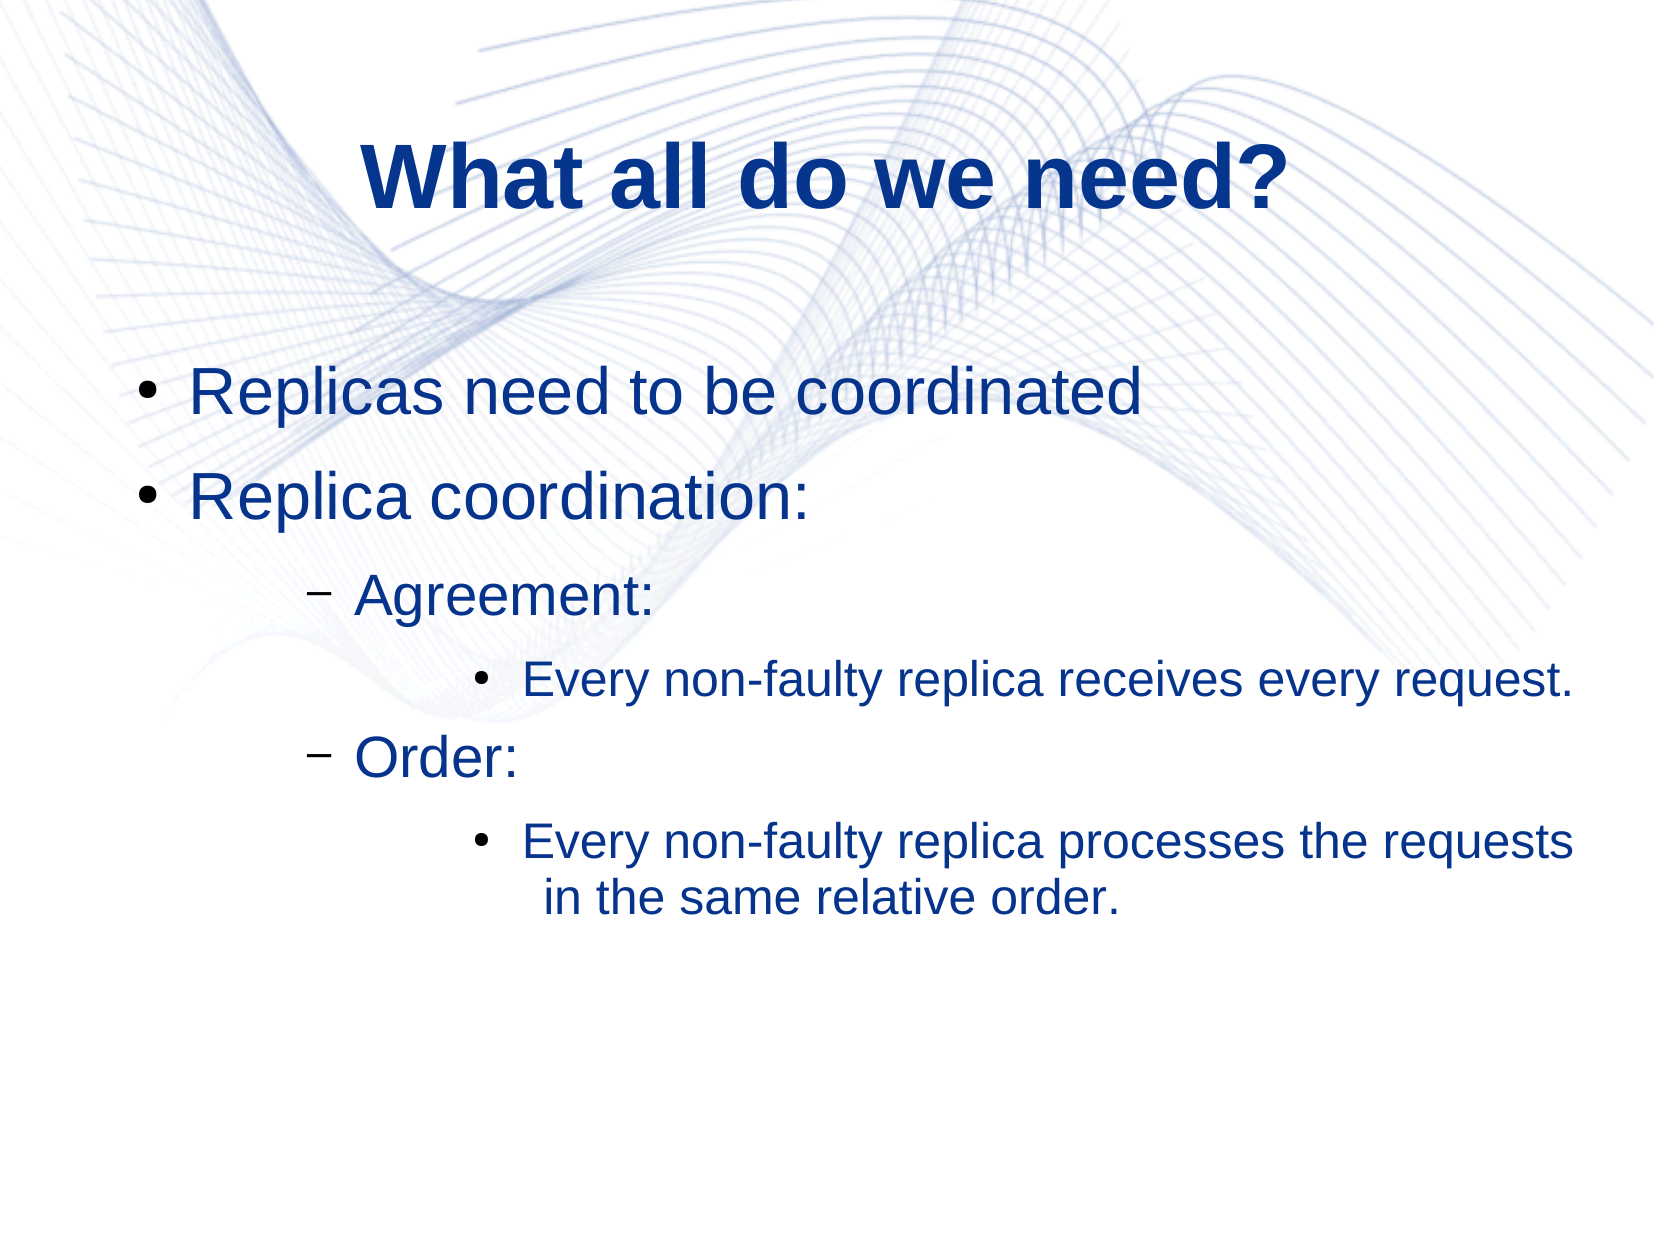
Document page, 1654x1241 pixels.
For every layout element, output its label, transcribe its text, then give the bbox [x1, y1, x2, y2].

title What all do we need? [118, 66, 1536, 288]
picture [0, 0, 1654, 1241]
list Replicas need to be coordinated Replica coordination: Agreement: Every non-faulty replica receives every request. Order: Every non-faulty replica processes the requests in the same relative order. [118, 354, 1607, 1108]
